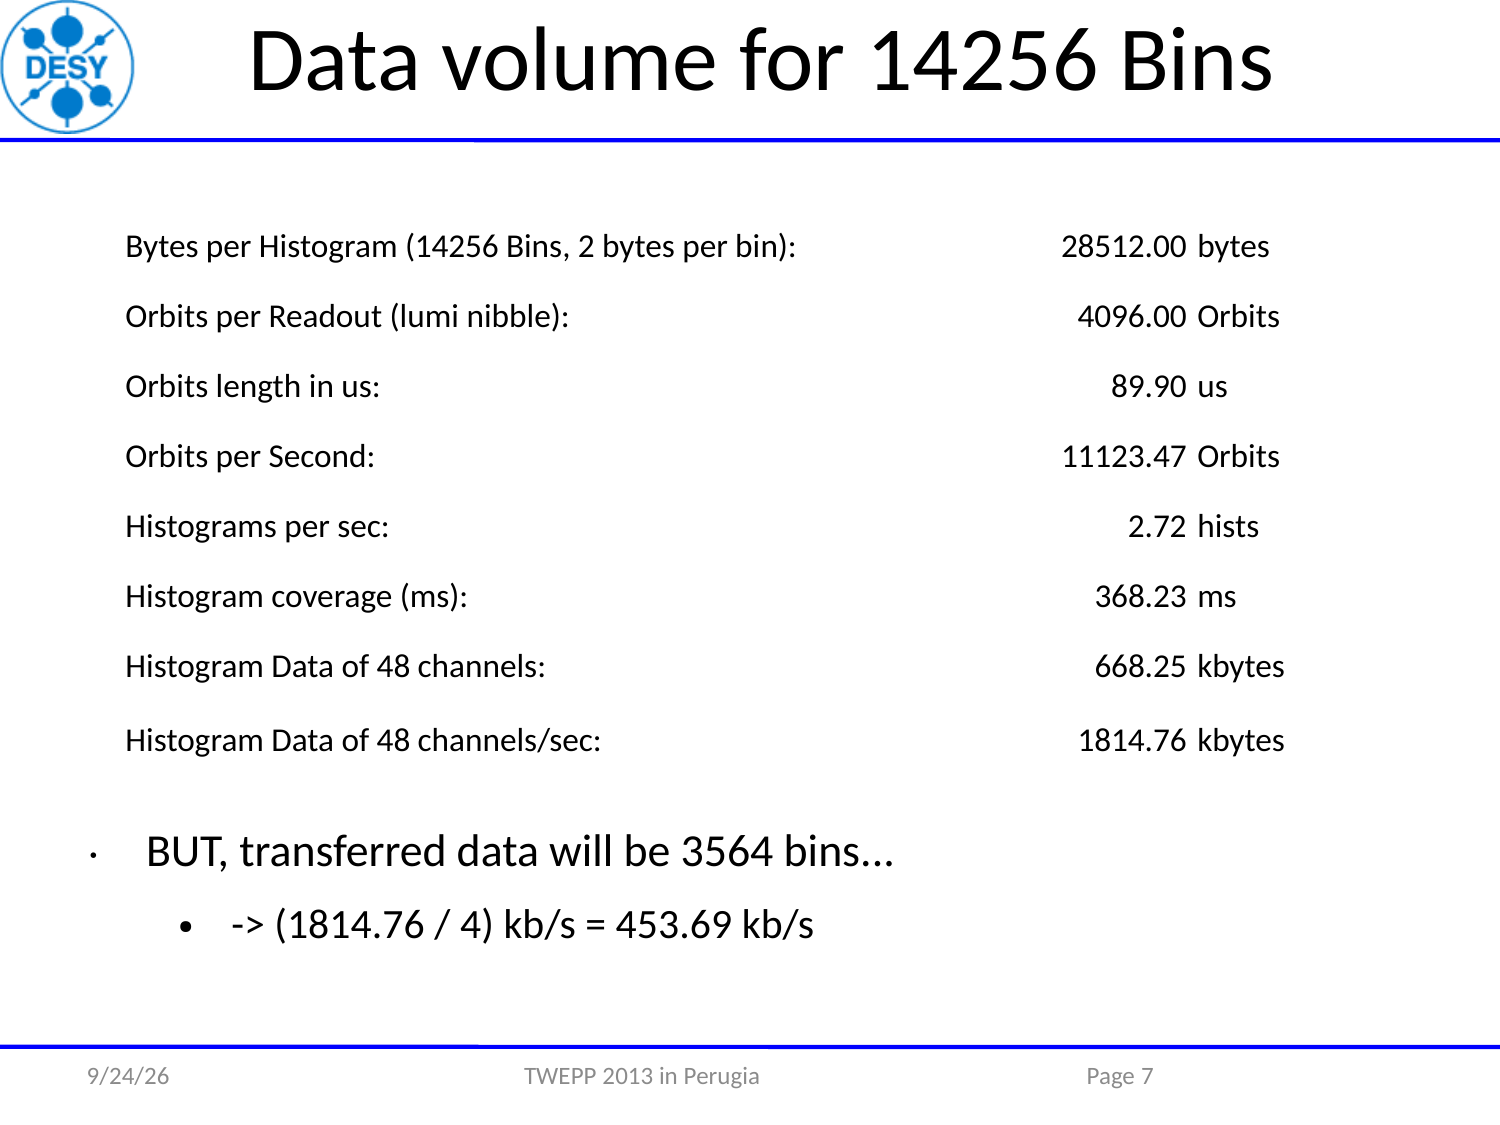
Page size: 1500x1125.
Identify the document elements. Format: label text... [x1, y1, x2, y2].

table_cell Orbits [1188, 266, 1388, 336]
table_cell kbytes [1188, 616, 1388, 686]
table_cell Orbits per Readout (lumi nibble): [124, 266, 837, 336]
table_cell 4096.00 [837, 266, 1188, 336]
table_cell 11123.47 [837, 406, 1188, 476]
table_cell Histograms per sec: [124, 476, 837, 546]
table_cell Orbits length in us: [124, 336, 837, 406]
table_cell Histogram coverage (ms): [124, 546, 837, 616]
table_cell Orbits per Second: [124, 406, 837, 476]
table_cell 2.72 [837, 476, 1188, 546]
table_cell ms [1188, 546, 1388, 616]
table_cell 89.90 [837, 336, 1188, 406]
table_header Bytes per Histogram (14256 Bins, 2 bytes per bin): [124, 196, 837, 266]
title Data volume for 14256 Bins [147, 21, 1376, 114]
list BUT, transferred data will be 3564 bins... -> (1814.76 / 4) kb/s = 453.69 kb/s [75, 825, 1426, 1005]
table_cell Histogram Data of 48 channels: [124, 616, 837, 686]
table_cell Orbits [1188, 406, 1388, 476]
table_cell 1814.76 [837, 686, 1188, 760]
table_cell us [1188, 336, 1388, 406]
table_cell Histogram Data of 48 channels/sec: [124, 686, 837, 760]
table_cell kbytes [1188, 686, 1388, 760]
table_header 28512.00 [837, 196, 1188, 266]
table_cell 668.25 [837, 616, 1188, 686]
table_cell 368.23 [837, 546, 1188, 616]
table_header bytes [1188, 196, 1388, 266]
table_cell hists [1188, 476, 1388, 546]
picture [0, 0, 136, 134]
